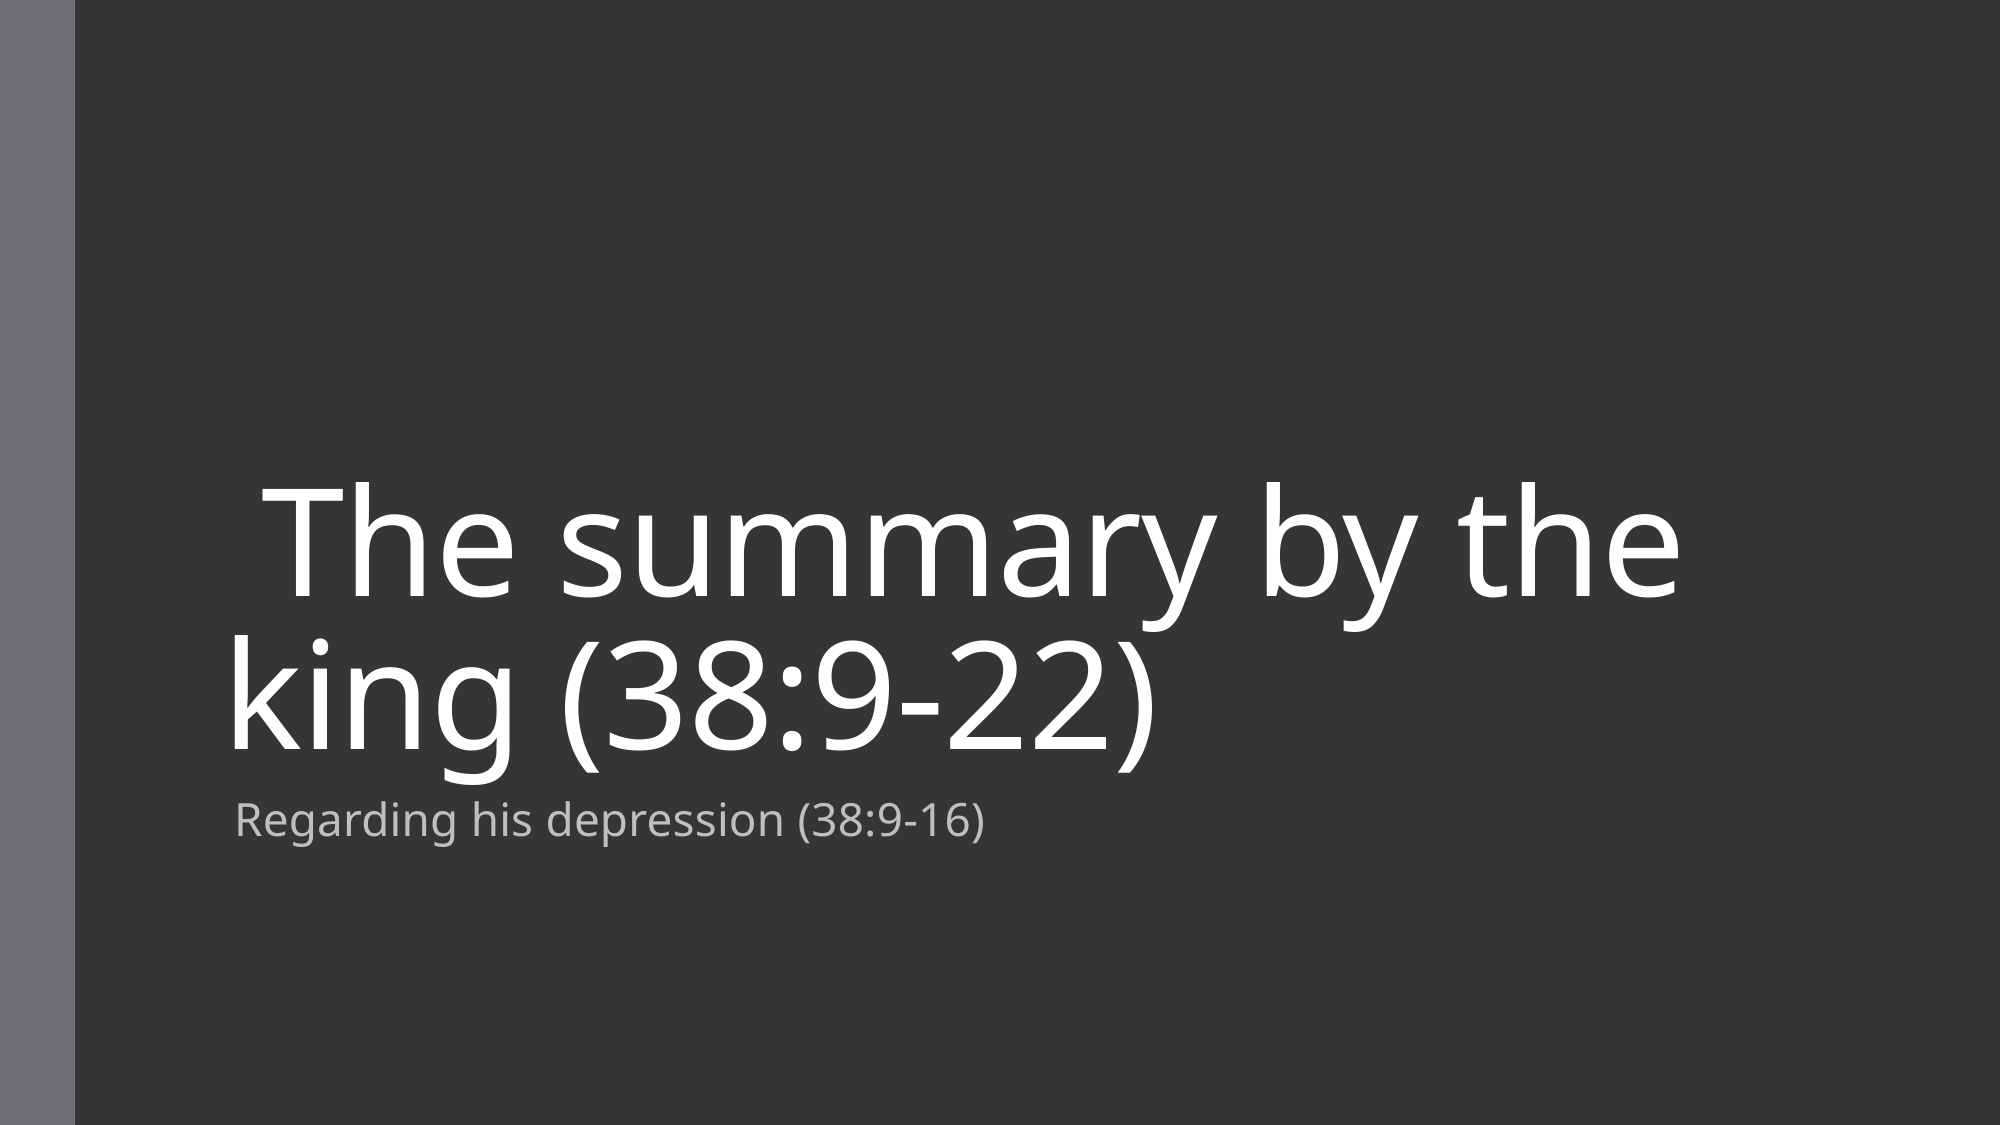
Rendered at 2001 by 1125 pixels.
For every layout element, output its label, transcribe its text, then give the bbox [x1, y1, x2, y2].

title The summary by the king (38:9-22) [206, 124, 1752, 787]
subtitle Regarding his depression (38:9-16) [206, 787, 1752, 1066]
